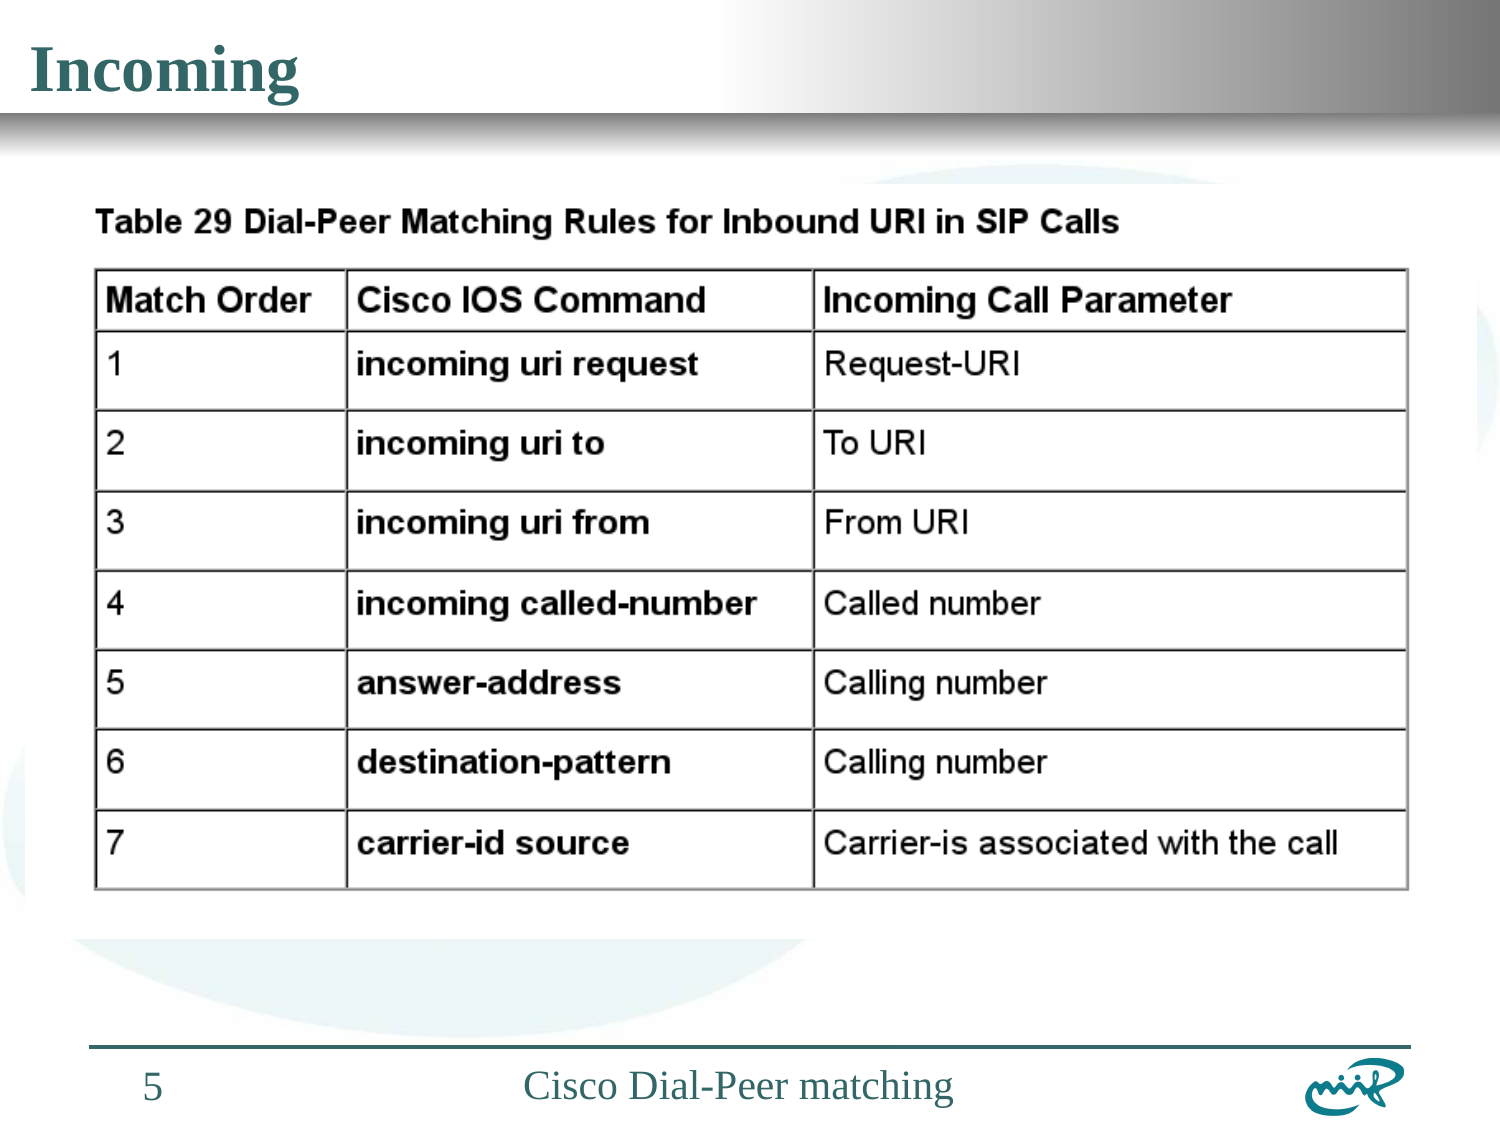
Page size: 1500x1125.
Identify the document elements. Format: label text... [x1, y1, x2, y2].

title Incoming [14, 8, 1365, 122]
picture [1305, 1058, 1404, 1116]
picture [0, 160, 1500, 1042]
